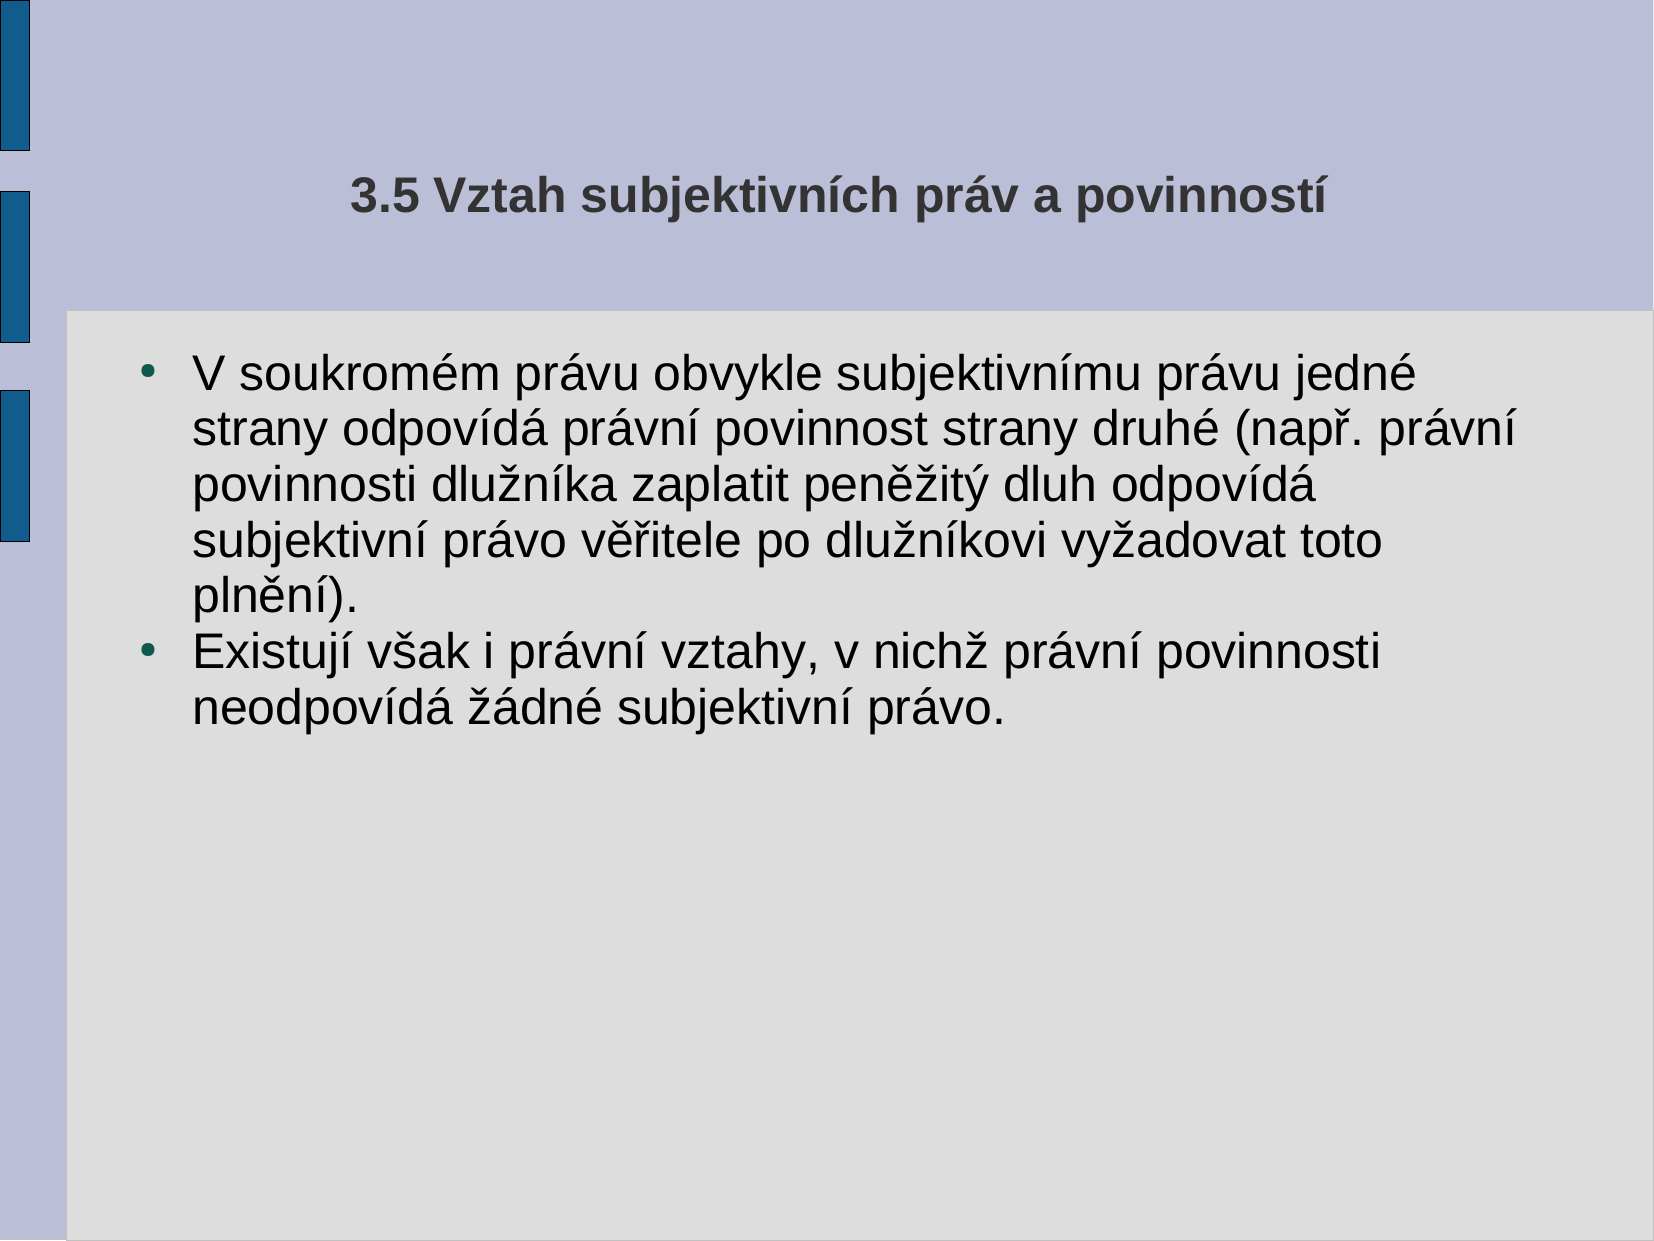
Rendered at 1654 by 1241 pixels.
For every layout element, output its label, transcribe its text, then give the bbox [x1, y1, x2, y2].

title 3.5 Vztah subjektivních práv a povinností [121, 91, 1534, 299]
list V soukromém právu obvykle subjektivnímu právu jedné strany odpovídá právní povinnost strany druhé (např. právní povinnosti dlužníka zaplatit peněžitý dluh odpovídá subjektivní právo věřitele po dlužníkovi vyžadovat toto plnění). Existují však i právní vztahy, v nichž právní povinnosti neodpovídá žádné subjektivní právo. [121, 344, 1534, 1127]
